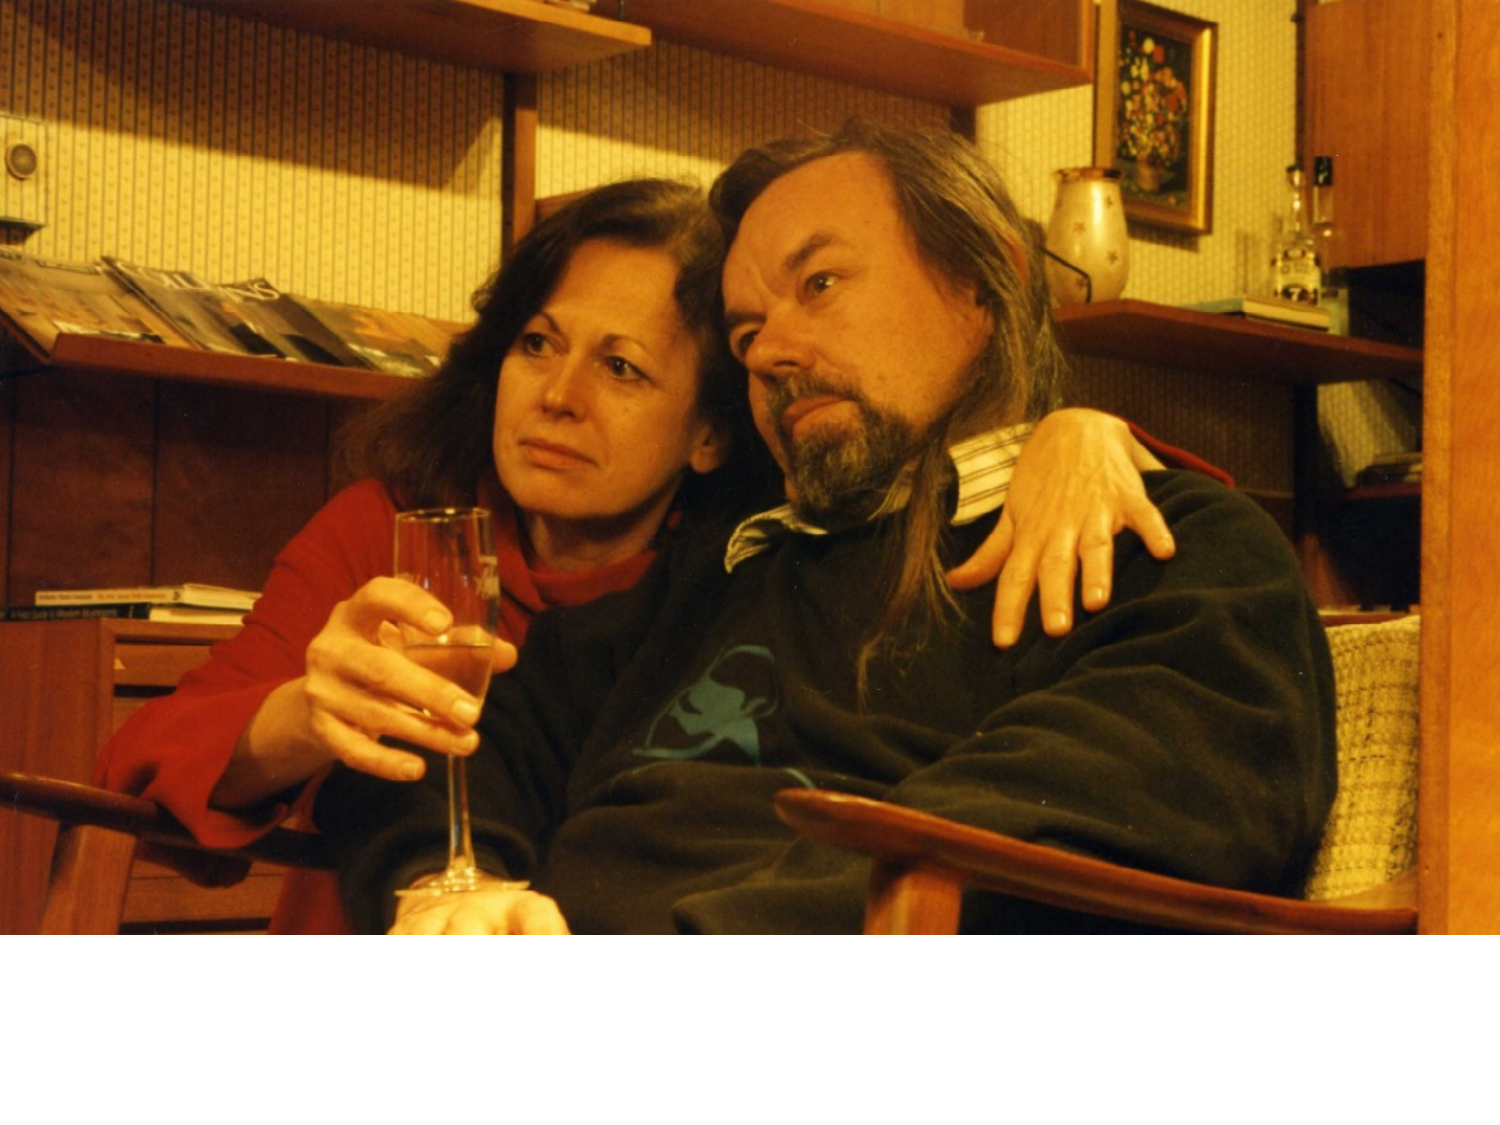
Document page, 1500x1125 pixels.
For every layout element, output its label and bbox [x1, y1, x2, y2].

picture [0, 0, 1500, 935]
